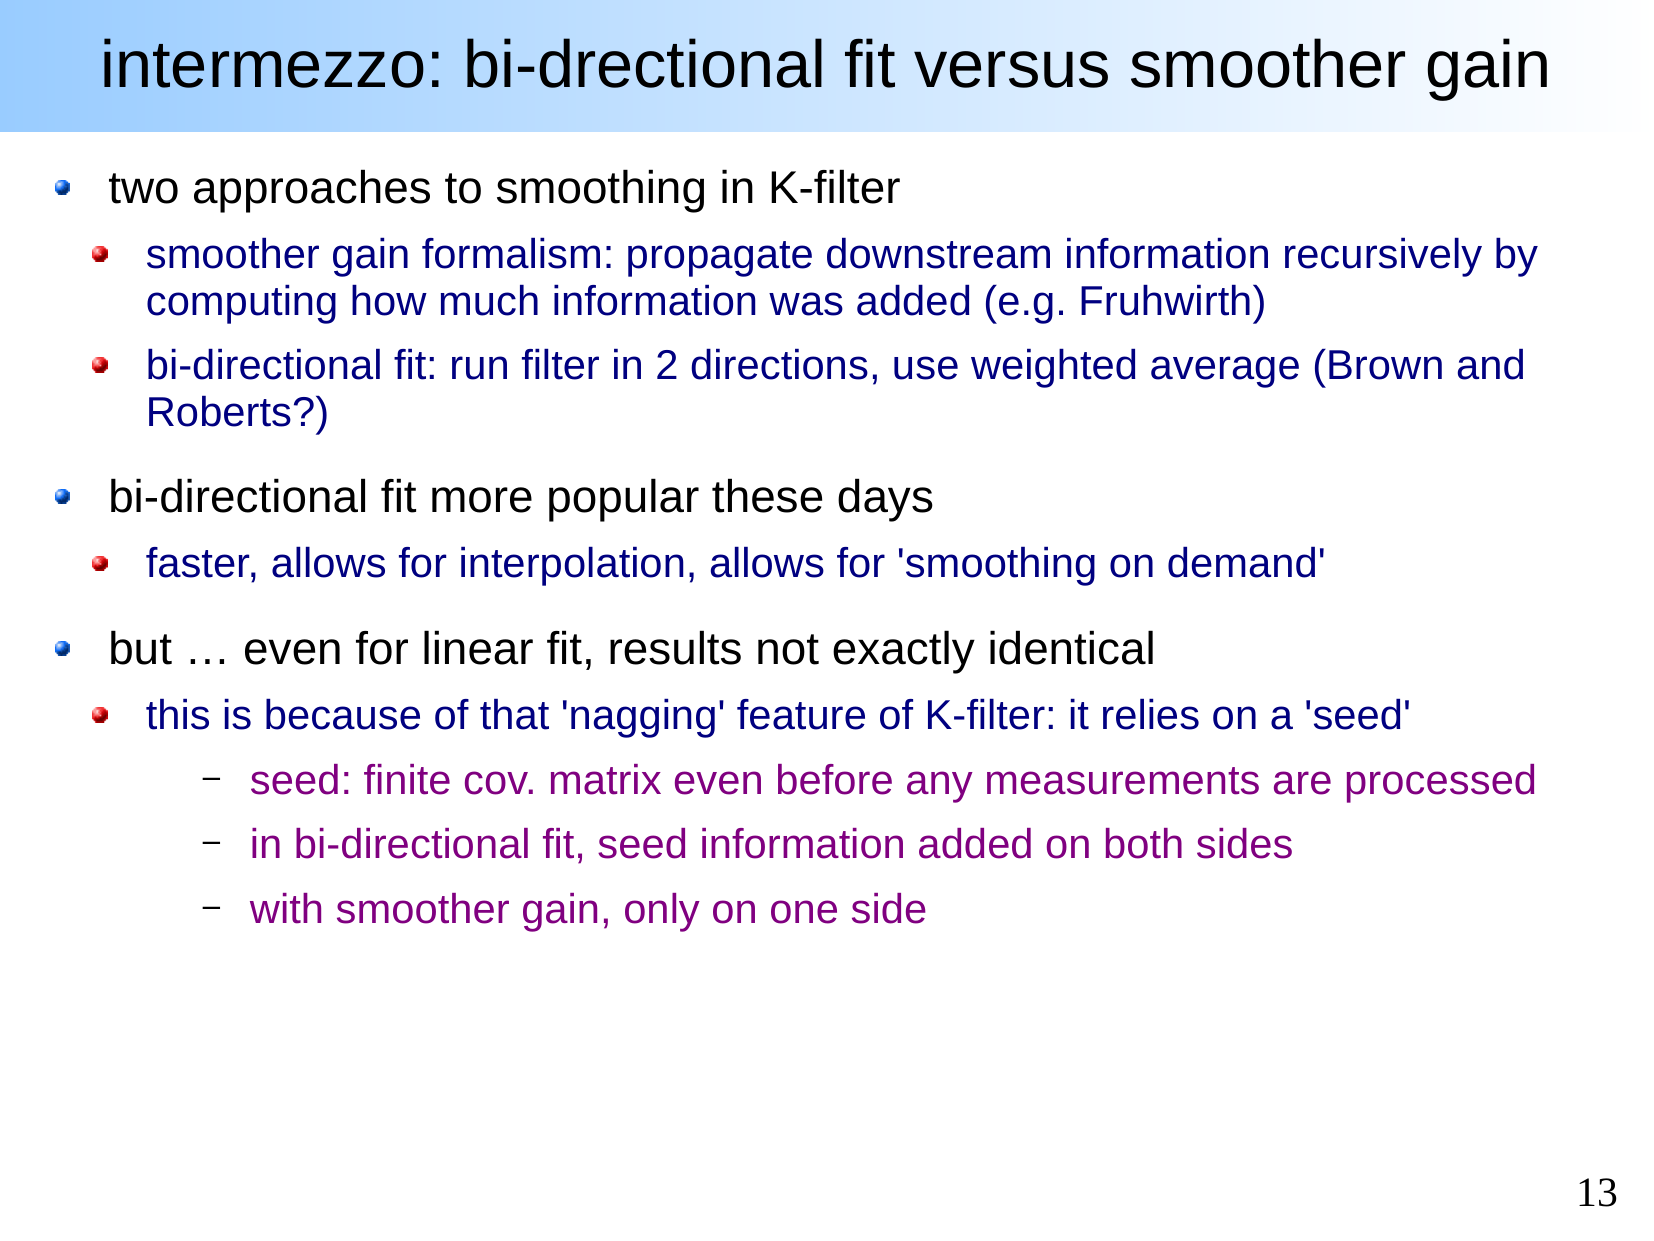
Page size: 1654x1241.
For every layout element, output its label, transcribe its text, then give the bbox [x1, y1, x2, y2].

title intermezzo: bi-drectional fit versus smoother gain [82, 19, 1571, 108]
list two approaches to smoothing in K-filter smoother gain formalism: propagate downstream information recursively by computing how much information was added (e.g. Fruhwirth) bi-directional fit: run filter in 2 directions, use weighted average (Brown and Roberts?) bi-directional fit more popular these days faster, allows for interpolation, allows for 'smoothing on demand' but … even for linear fit, results not exactly identical this is because of that 'nagging' feature of K-filter: it relies on a 'seed' seed: finite cov. matrix even before any measurements are processed in bi-directional fit, seed information added on both sides with smoother gain, only on one side [37, 161, 1618, 1214]
